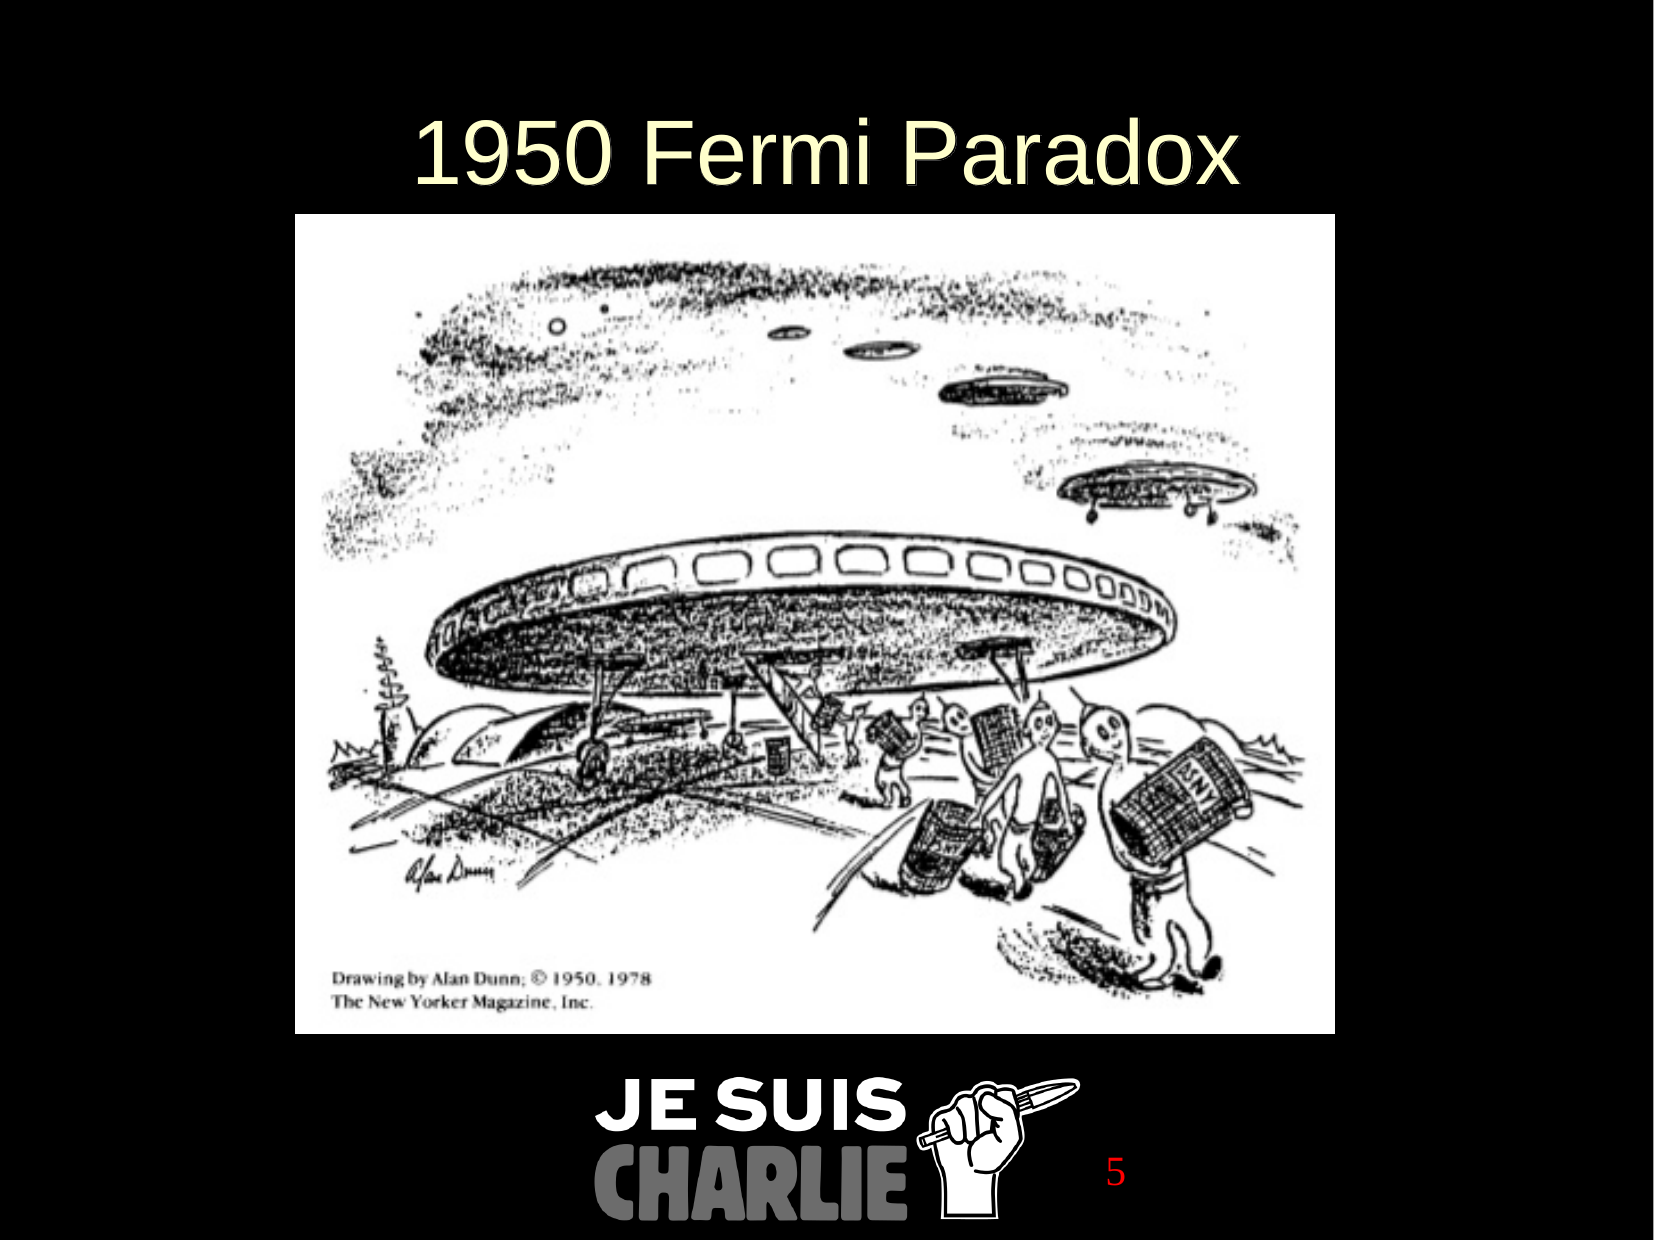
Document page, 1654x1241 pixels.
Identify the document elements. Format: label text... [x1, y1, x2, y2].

picture [587, 1062, 1093, 1225]
picture [295, 214, 1335, 1034]
title 1950 Fermi Paradox [82, 49, 1571, 257]
